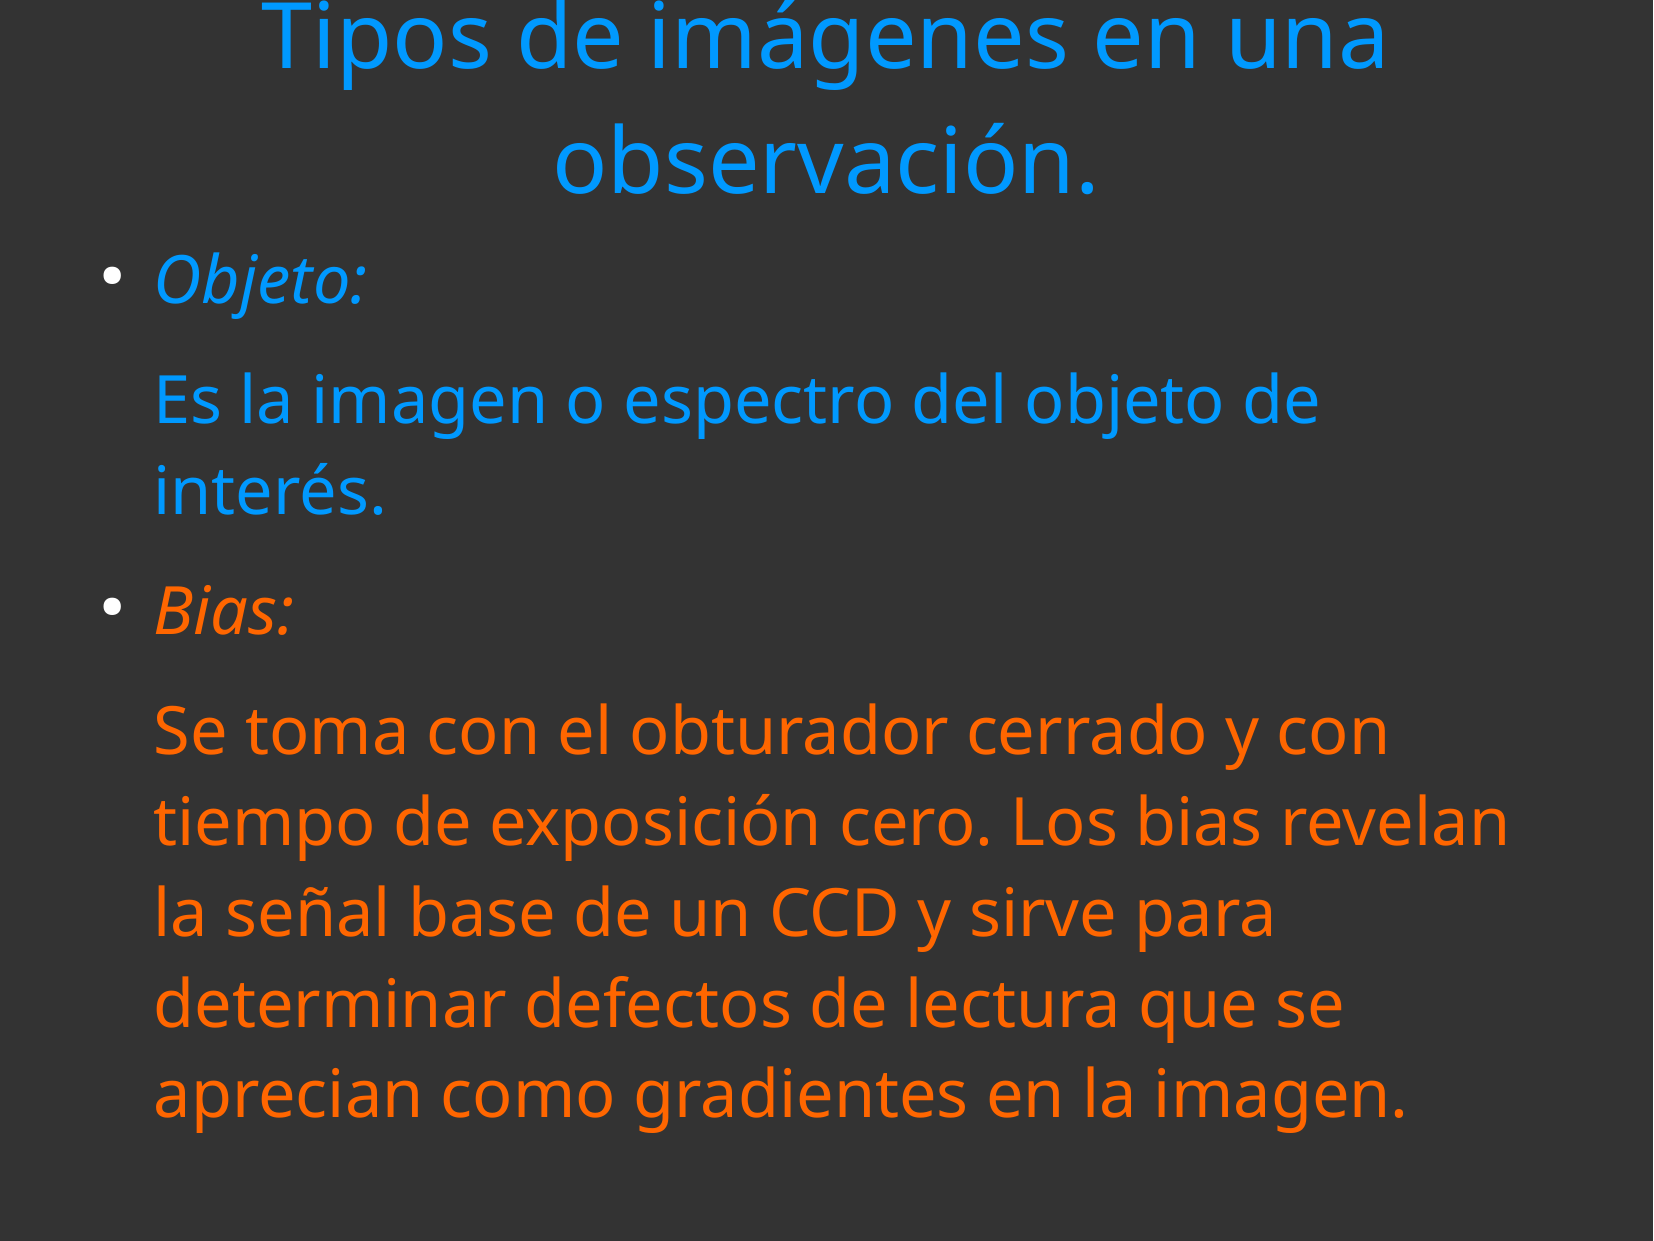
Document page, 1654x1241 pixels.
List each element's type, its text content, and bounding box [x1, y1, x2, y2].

list Objeto: Es la imagen o espectro del objeto de interés. Bias: Se toma con el obturador cerrado y con tiempo de exposición cero. Los bias revelan la señal base de un CCD y sirve para determinar defectos de lectura que se aprecian como gradientes en la imagen. [82, 232, 1571, 1223]
title Tipos de imágenes en una observación. [82, 0, 1571, 200]
